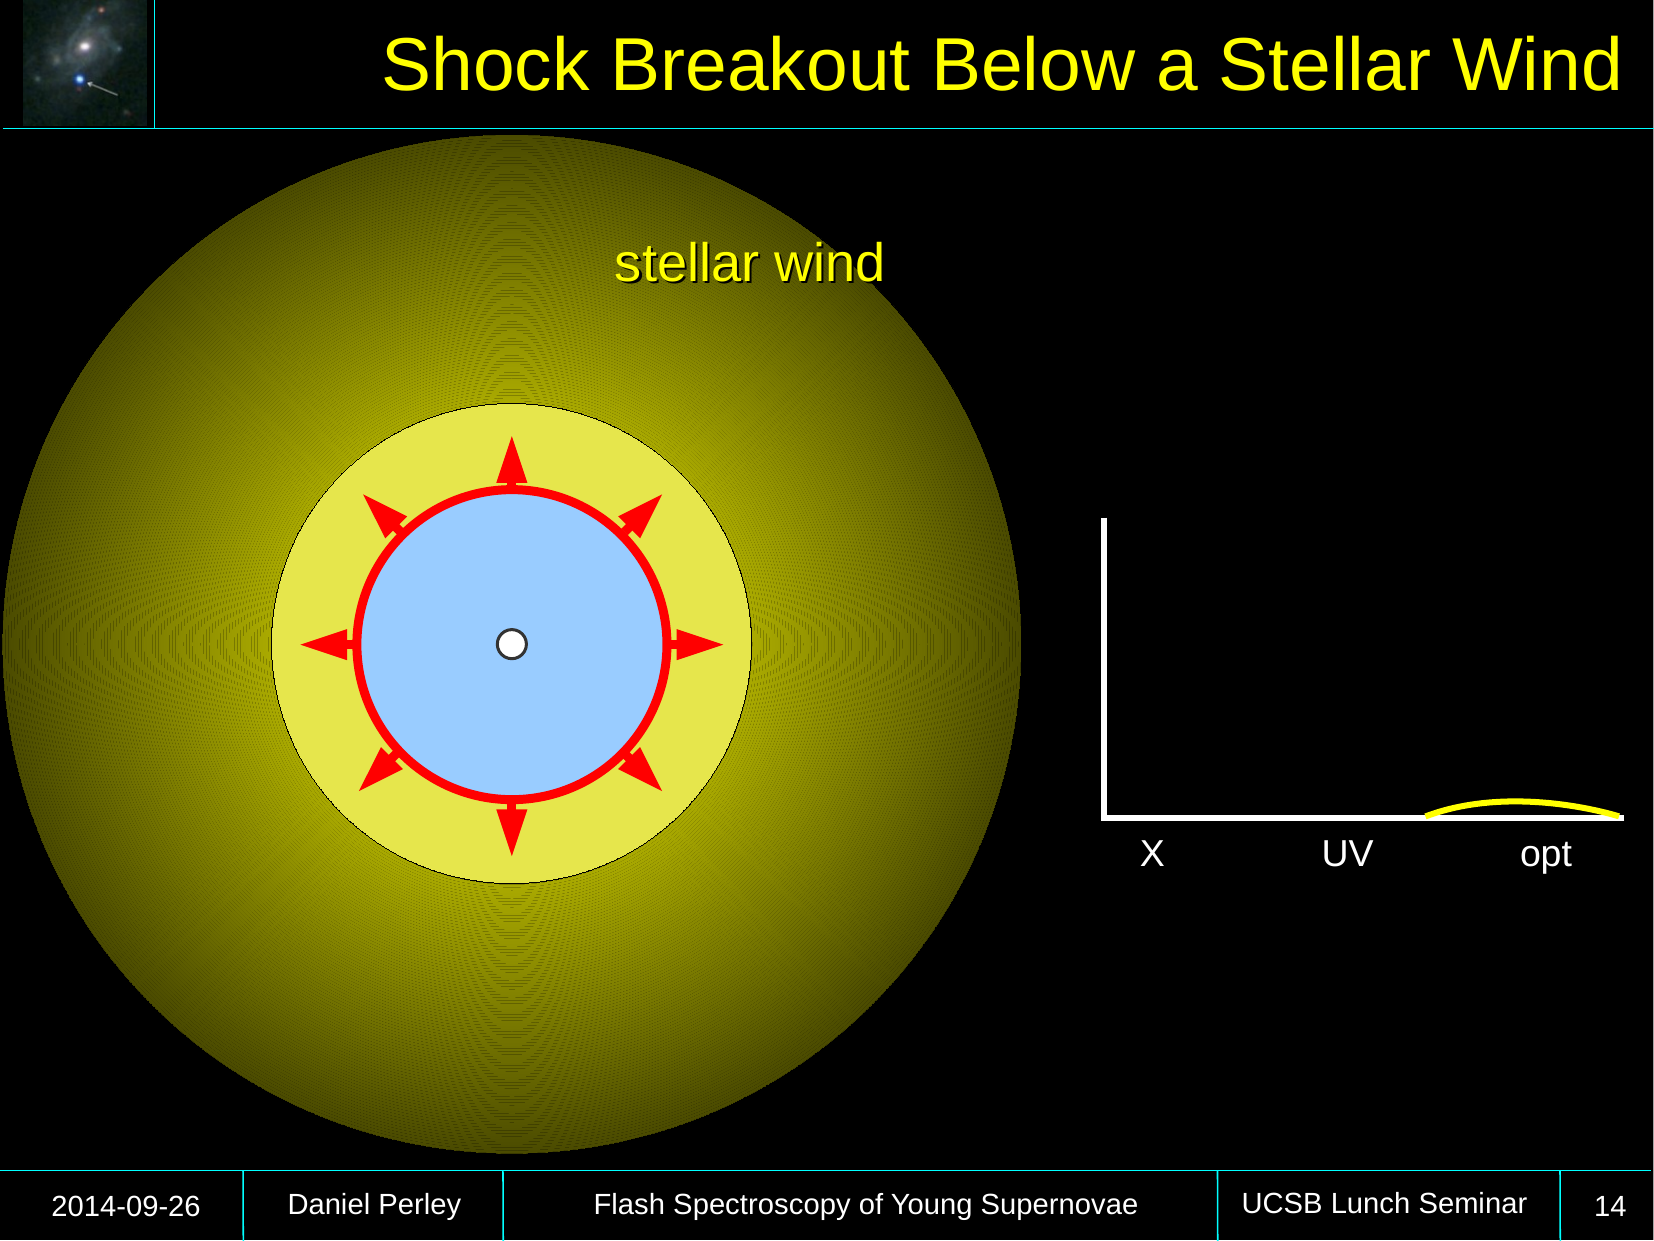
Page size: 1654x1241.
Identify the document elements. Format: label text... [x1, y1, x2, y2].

text_box [1, 134, 1022, 1155]
title Shock Breakout Below a Stellar Wind [187, 21, 1624, 108]
text_box stellar wind [600, 224, 938, 301]
picture [23, 0, 147, 126]
text_box X UV opt [1125, 825, 1613, 882]
